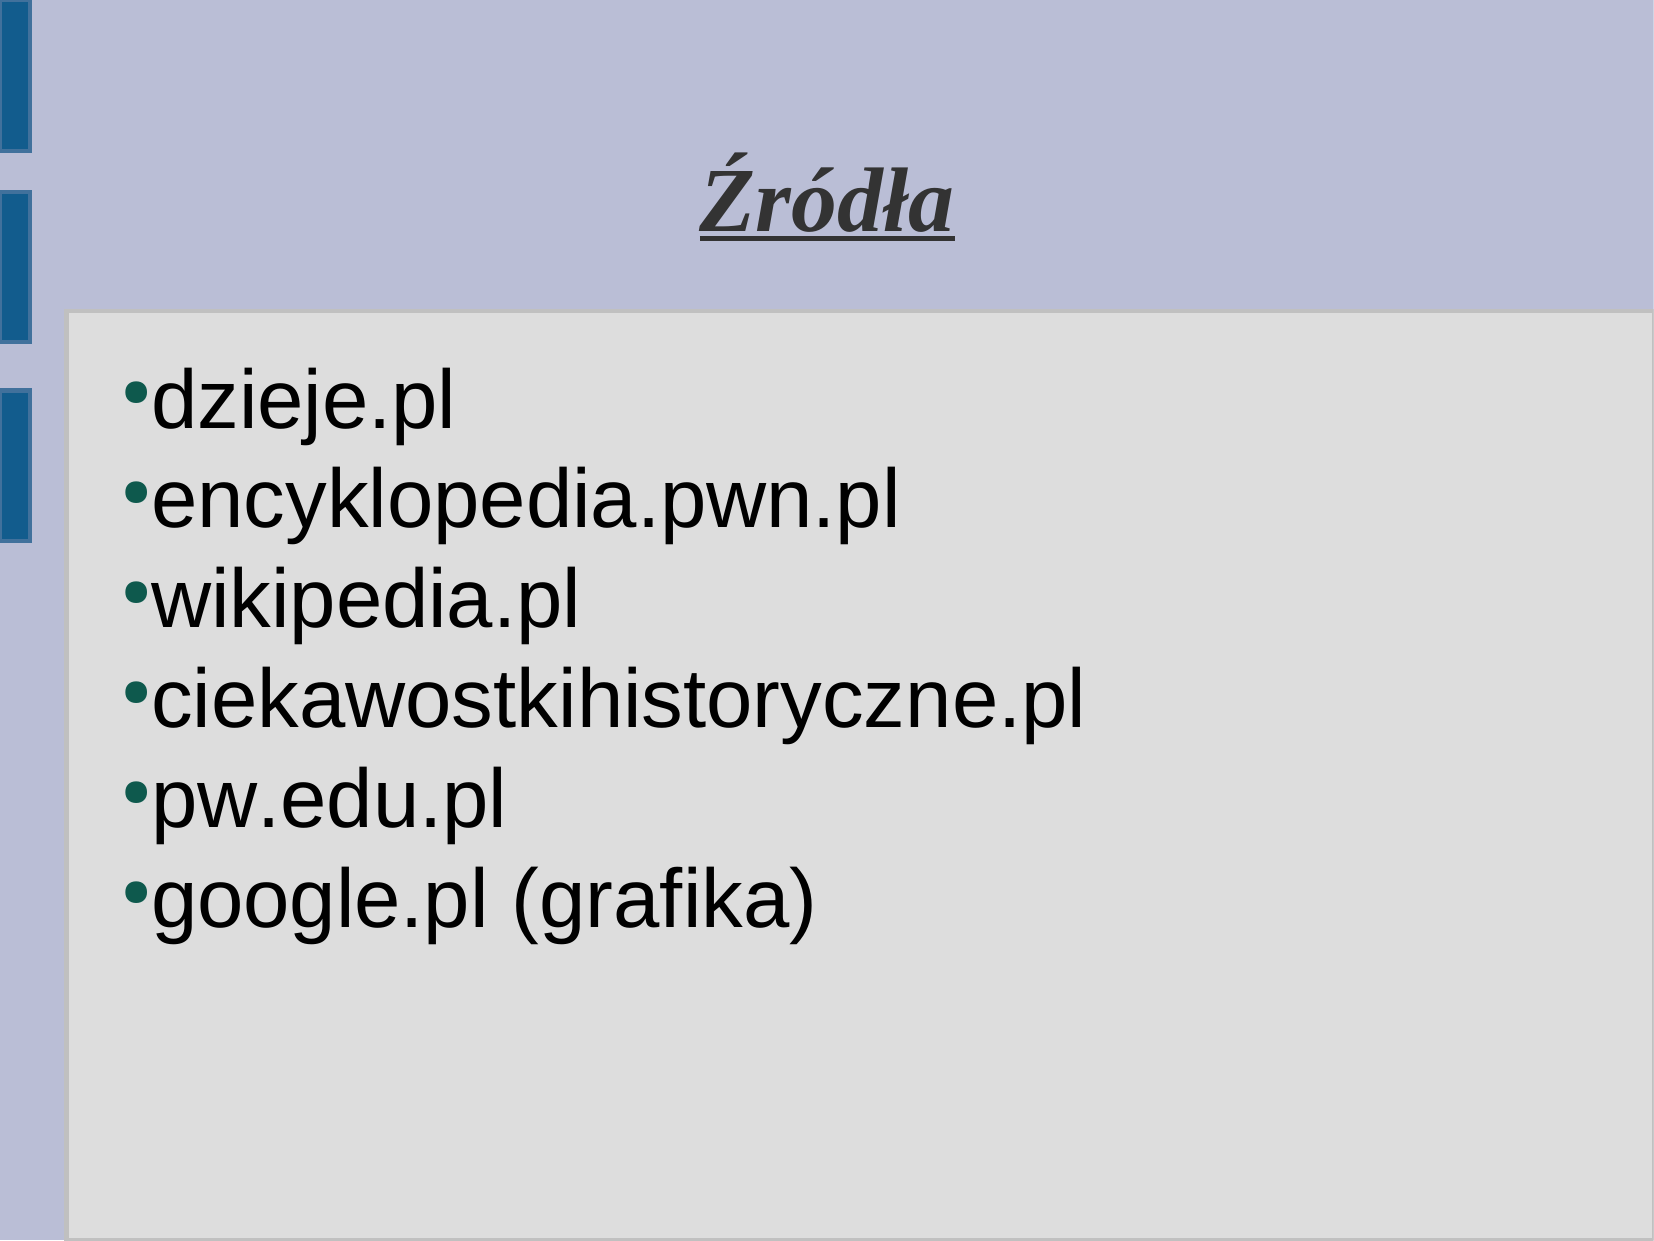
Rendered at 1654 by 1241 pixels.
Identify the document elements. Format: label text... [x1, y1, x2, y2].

title Źródła [121, 91, 1534, 299]
list dzieje.pl encyklopedia.pwn.pl wikipedia.pl ciekawostkihistoryczne.pl pw.edu.pl google.pl (grafika) [121, 344, 1534, 1127]
